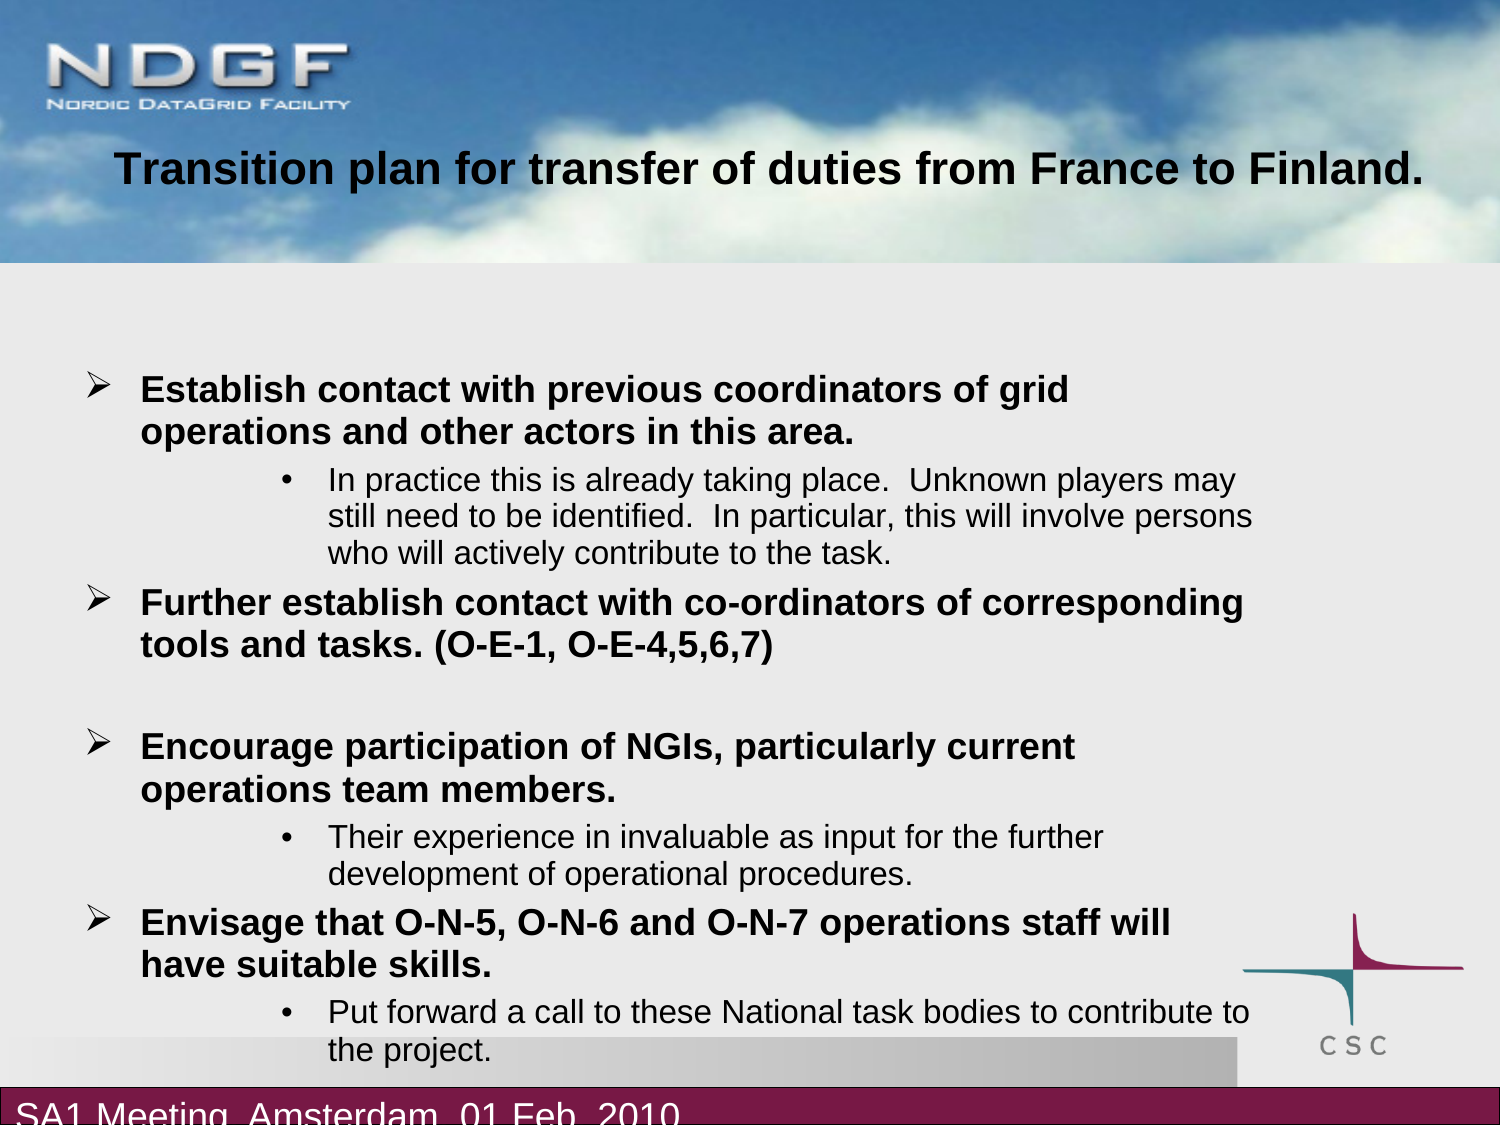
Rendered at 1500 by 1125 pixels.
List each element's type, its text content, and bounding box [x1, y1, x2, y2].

list Establish contact with previous coordinators of grid operations and other actors in this area. In practice this is already taking place. Unknown players may still need to be identified. In particular, this will involve persons who will actively contribute to the task. Further establish contact with co-ordinators of corresponding tools and tasks. (O-E-1, O-E-4,5,6,7) Encourage participation of NGIs, particularly current operations team members. Their experience in invaluable as input for the further development of operational procedures. Envisage that O-N-5, O-N-6 and O-N-7 operations staff will have suitable skills. Put forward a call to these National task bodies to contribute to the project. [84, 317, 1264, 1120]
picture [0, 0, 1500, 263]
picture [1264, 913, 1464, 1055]
title Transition plan for transfer of duties from France to Finland. [37, 74, 1426, 263]
